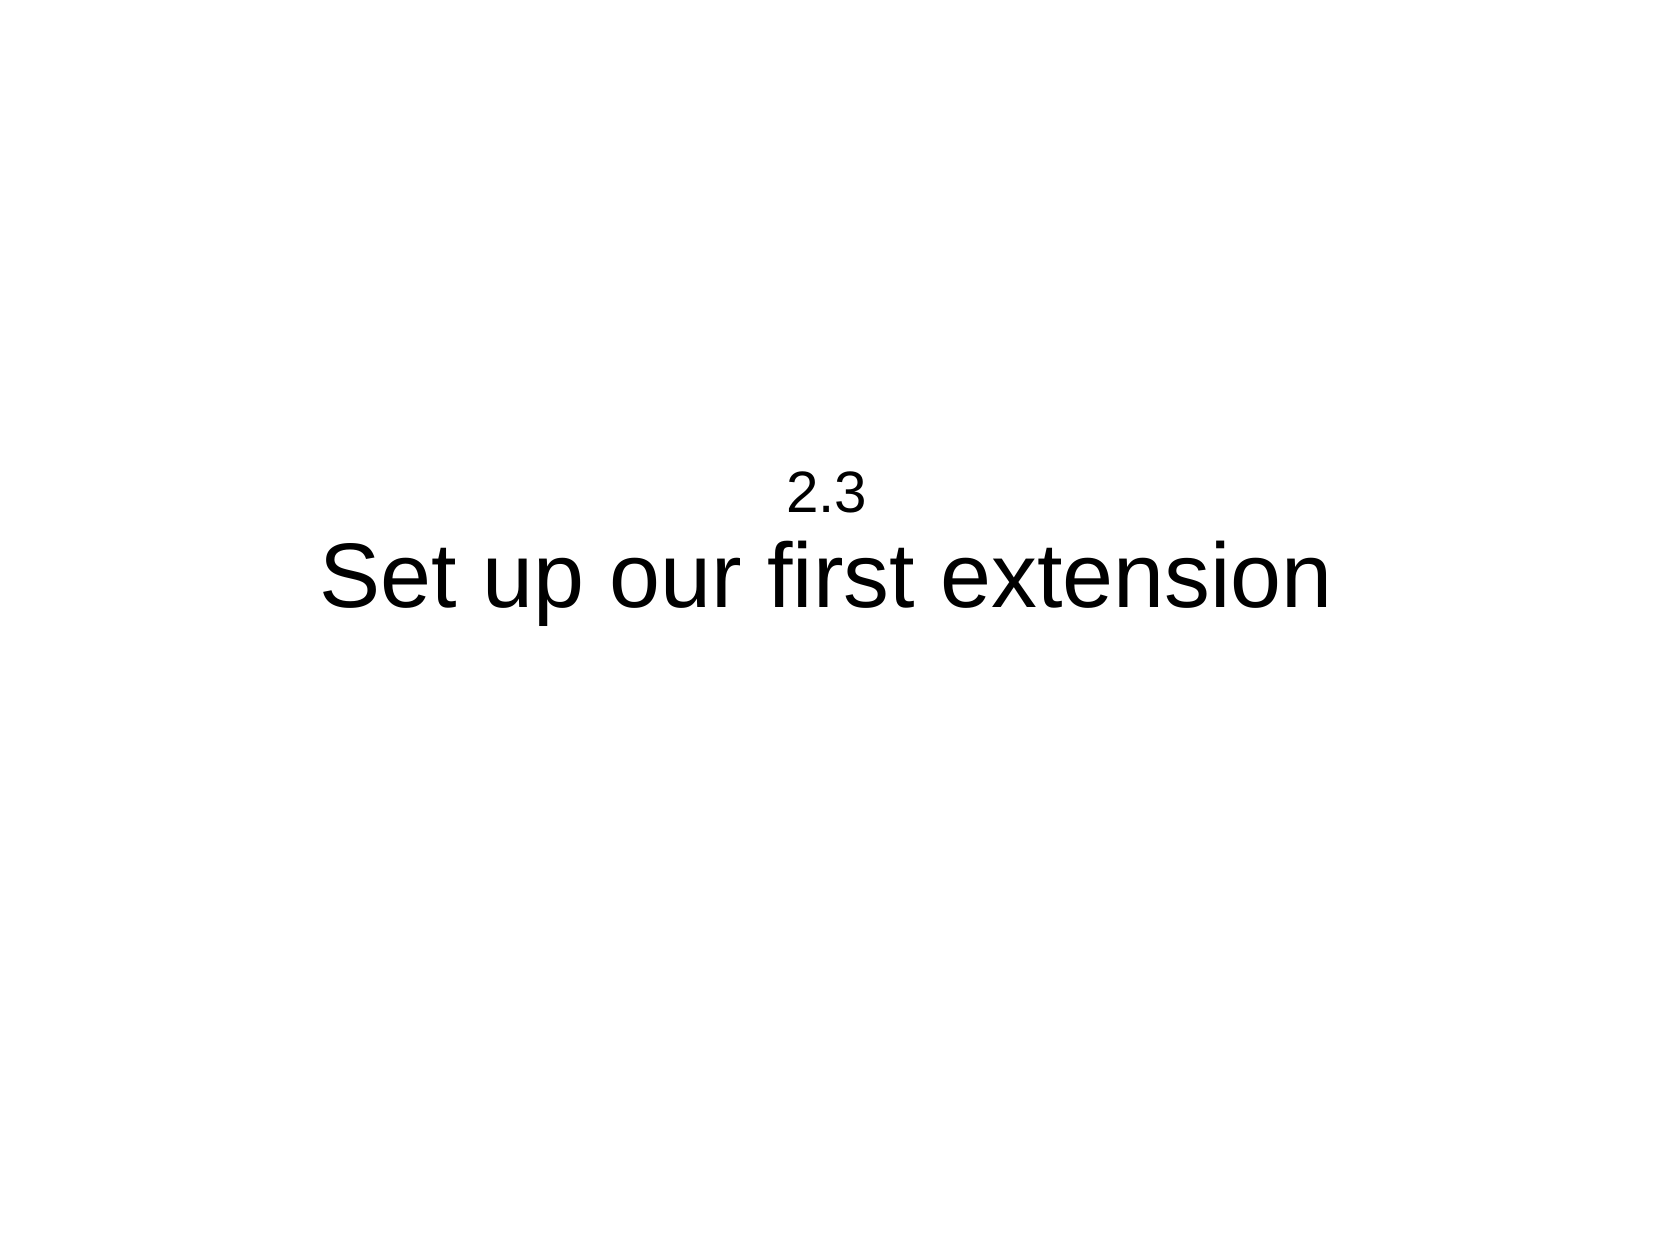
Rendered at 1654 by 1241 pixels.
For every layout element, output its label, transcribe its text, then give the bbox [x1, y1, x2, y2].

title 2.3 Set up our first extension [82, 0, 1571, 628]
